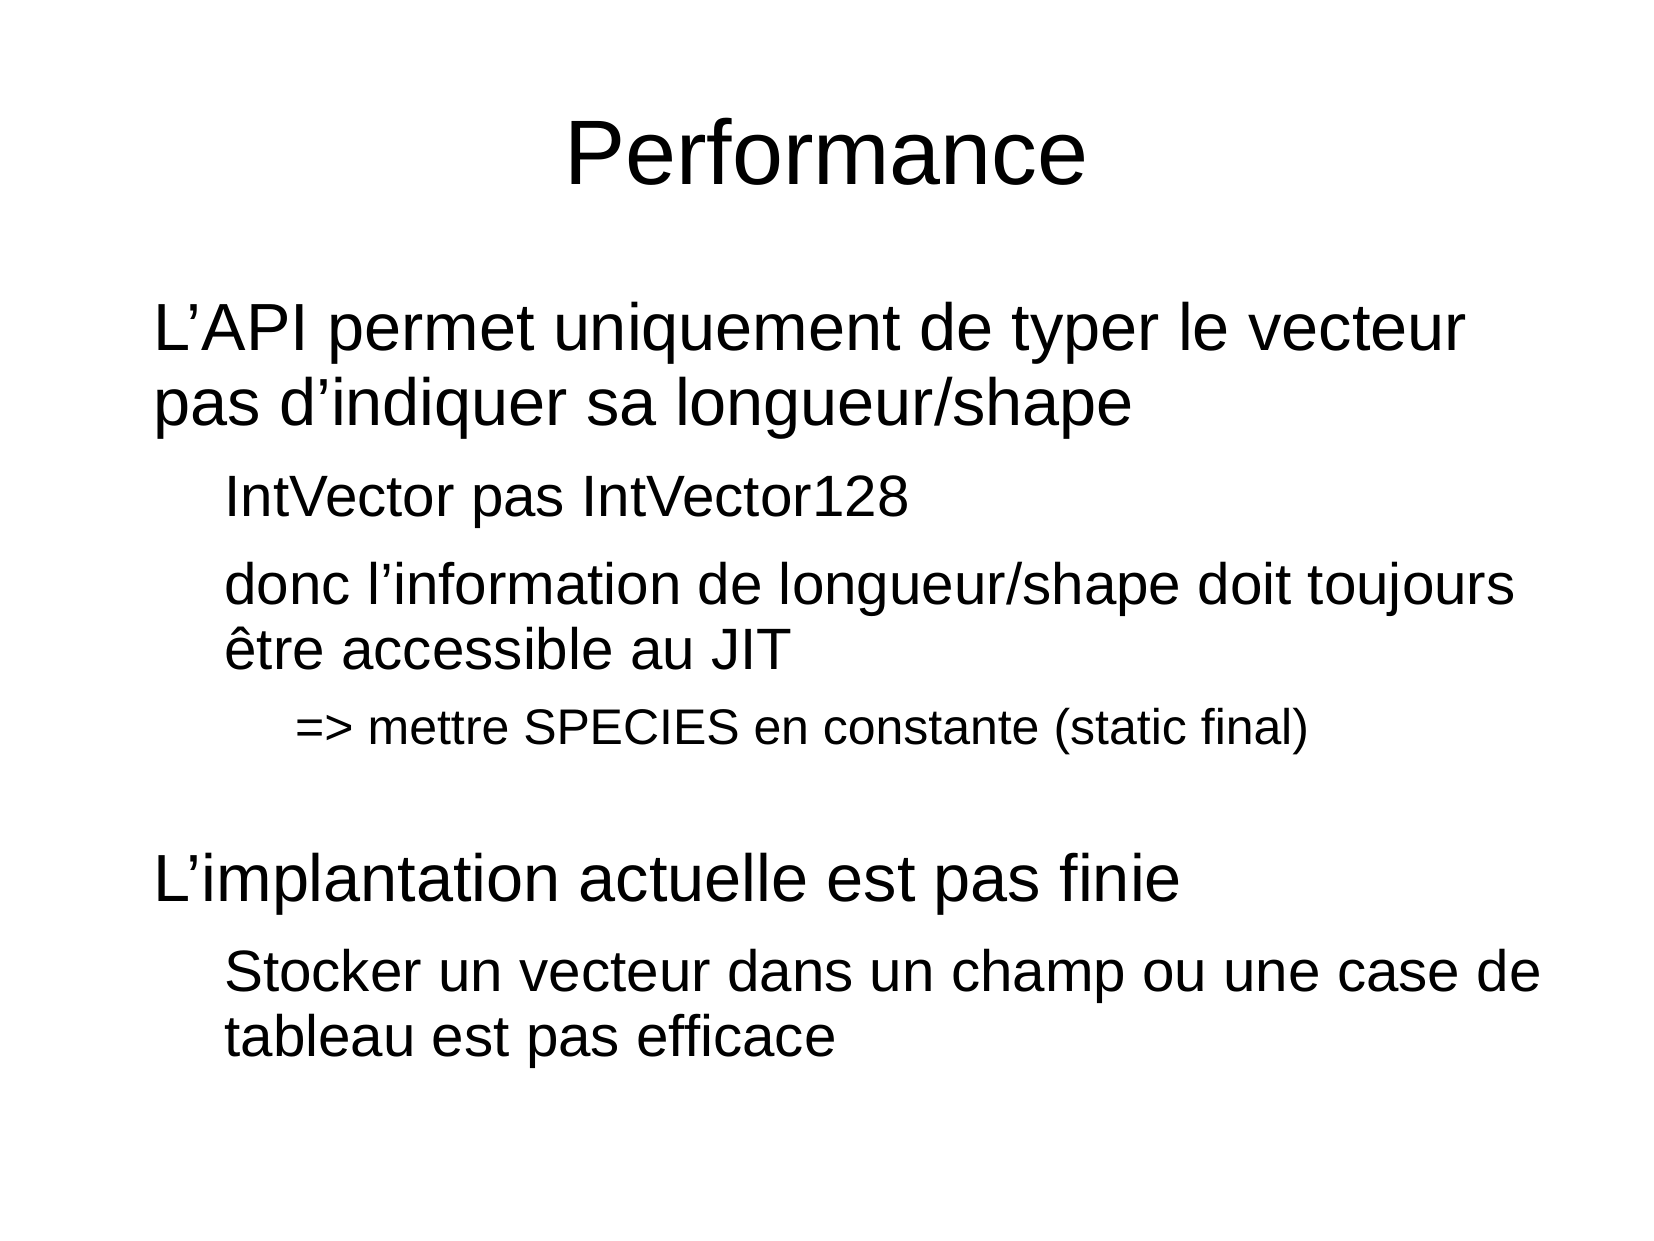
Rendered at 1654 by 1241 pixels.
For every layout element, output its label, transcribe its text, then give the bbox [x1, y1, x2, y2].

list L’API permet uniquement de typer le vecteur pas d’indiquer sa longueur/shape IntVector pas IntVector128 donc l’information de longueur/shape doit toujours être accessible au JIT => mettre SPECIES en constante (static final) L’implantation actuelle est pas finie Stocker un vecteur dans un champ ou une case de tableau est pas efficace [82, 290, 1571, 1156]
title Performance [82, 49, 1571, 257]
